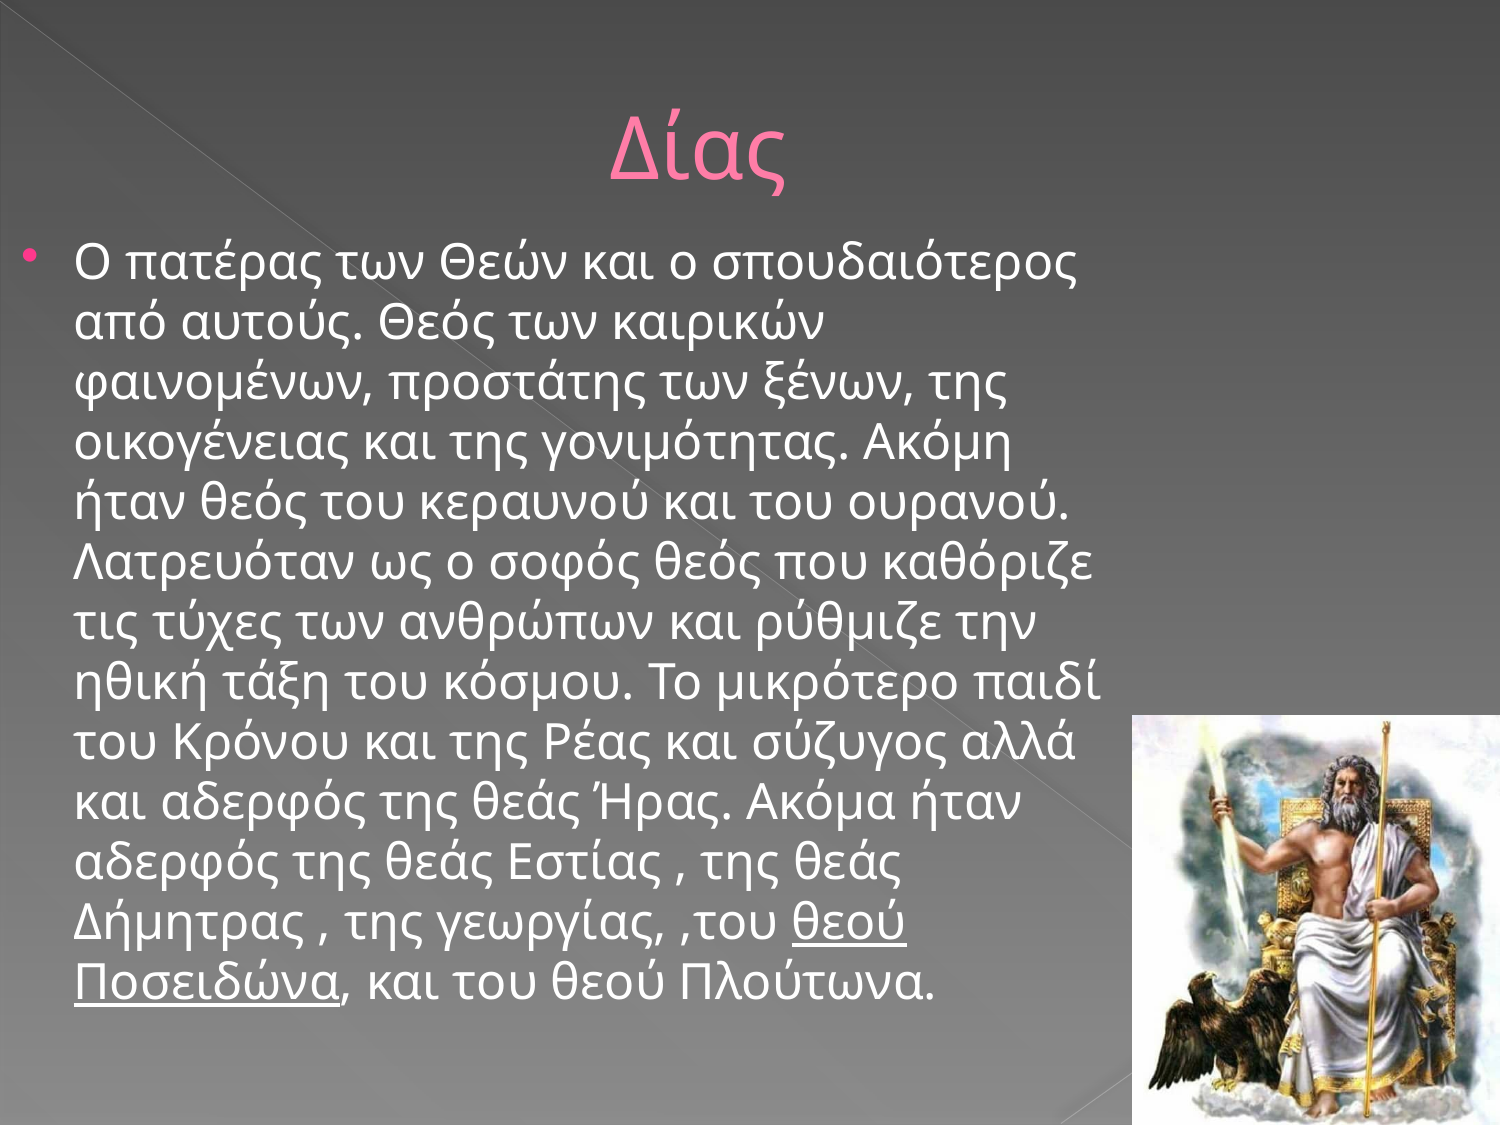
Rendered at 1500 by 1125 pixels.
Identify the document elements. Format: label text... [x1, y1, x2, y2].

list Ο πατέρας των Θεών και ο σπουδαιότερος από αυτούς. Θεός των καιρικών φαινομένων, προστάτης των ξένων, της οικογένειας και της γονιμότητας. Ακόμη ήταν θεός του κεραυνού και του ουρανού. Λατρευόταν ως ο σοφός θεός που καθόριζε τις τύχες των ανθρώπων και ρύθμιζε την ηθική τάξη του κόσμου. Το μικρότερο παιδί του Κρόνου και της Ρέας και σύζυγος αλλά και αδερφός της θεάς Ήρας. Ακόμα ήταν αδερφός της θεάς Εστίας , της θεάς Δήμητρας , της γεωργίας, ,του θεού Ποσειδώνα, και του θεού Πλούτωνα. [0, 222, 1125, 1102]
title Δίας [515, 43, 1425, 247]
picture [1132, 715, 1500, 1125]
